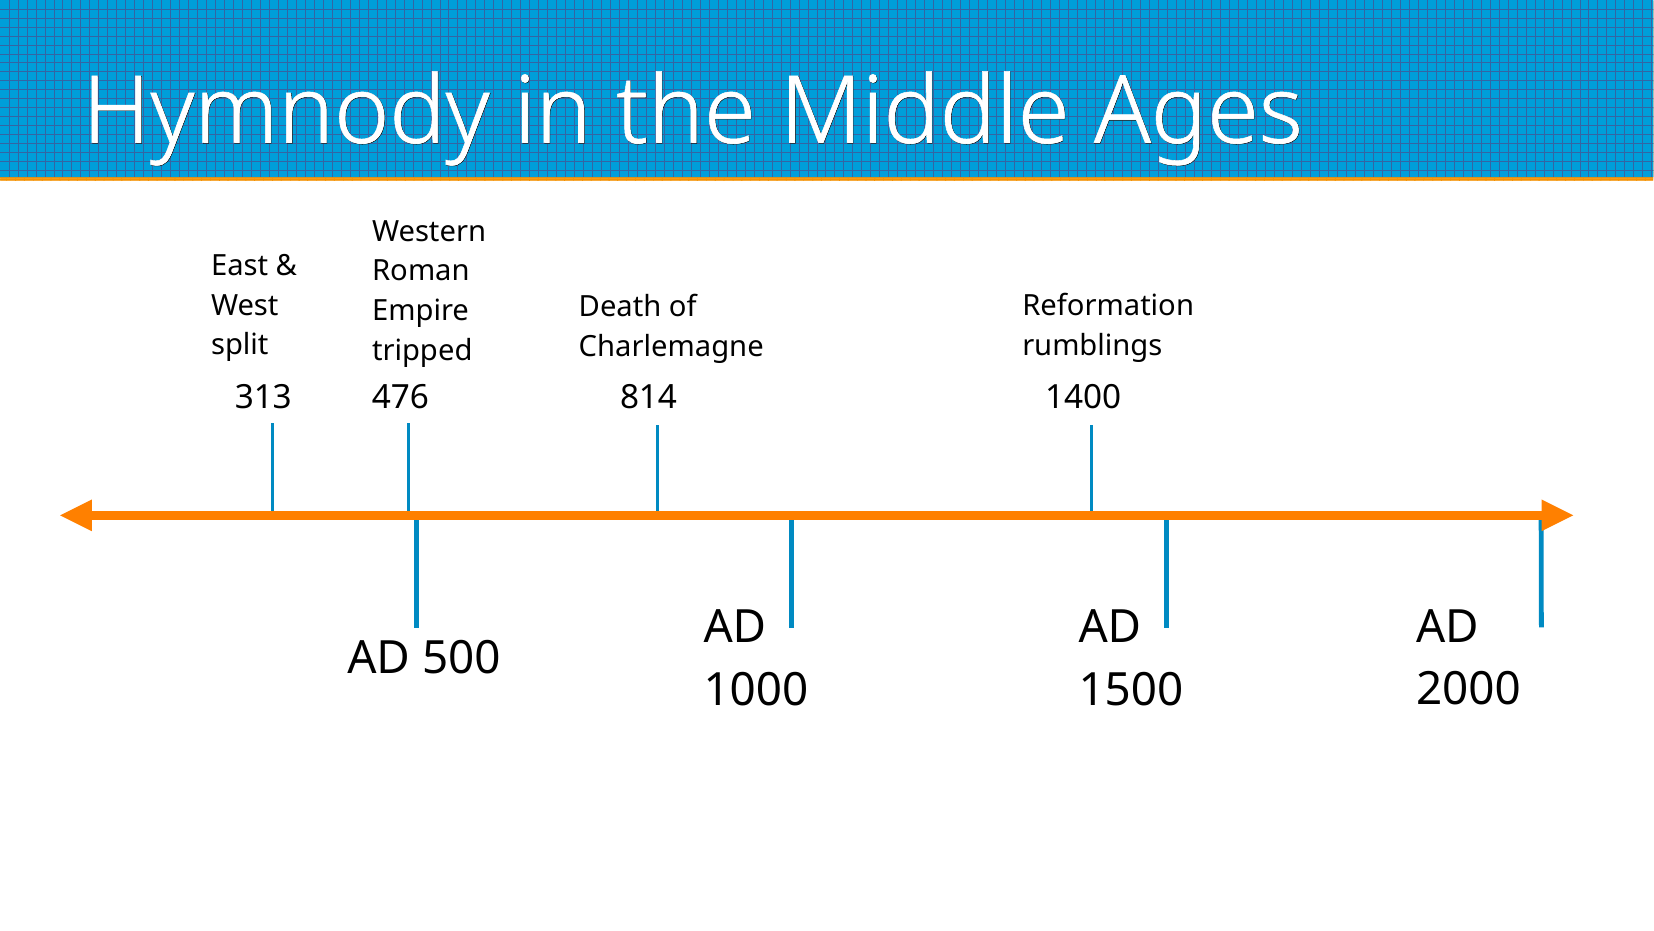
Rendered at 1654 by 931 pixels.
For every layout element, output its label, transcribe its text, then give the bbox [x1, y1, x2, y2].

text_box AD 1000 [697, 627, 886, 685]
text_box AD 1500 [1072, 627, 1261, 685]
text_box Death of Charlemagne [572, 298, 822, 351]
text_box Western Roman Empire tripped [366, 263, 526, 316]
text_box AD 2000 [1410, 627, 1598, 685]
title Hymnody in the Middle Ages [82, 14, 1571, 171]
text_box East & West split [205, 228, 336, 379]
text_box 313 [228, 379, 318, 422]
text_box 476 [366, 369, 455, 422]
text_box Reformation rumblings [1016, 274, 1204, 375]
text_box 1400 [1039, 375, 1155, 422]
text_box AD 500 [341, 627, 511, 685]
text_box 814 [614, 369, 703, 422]
